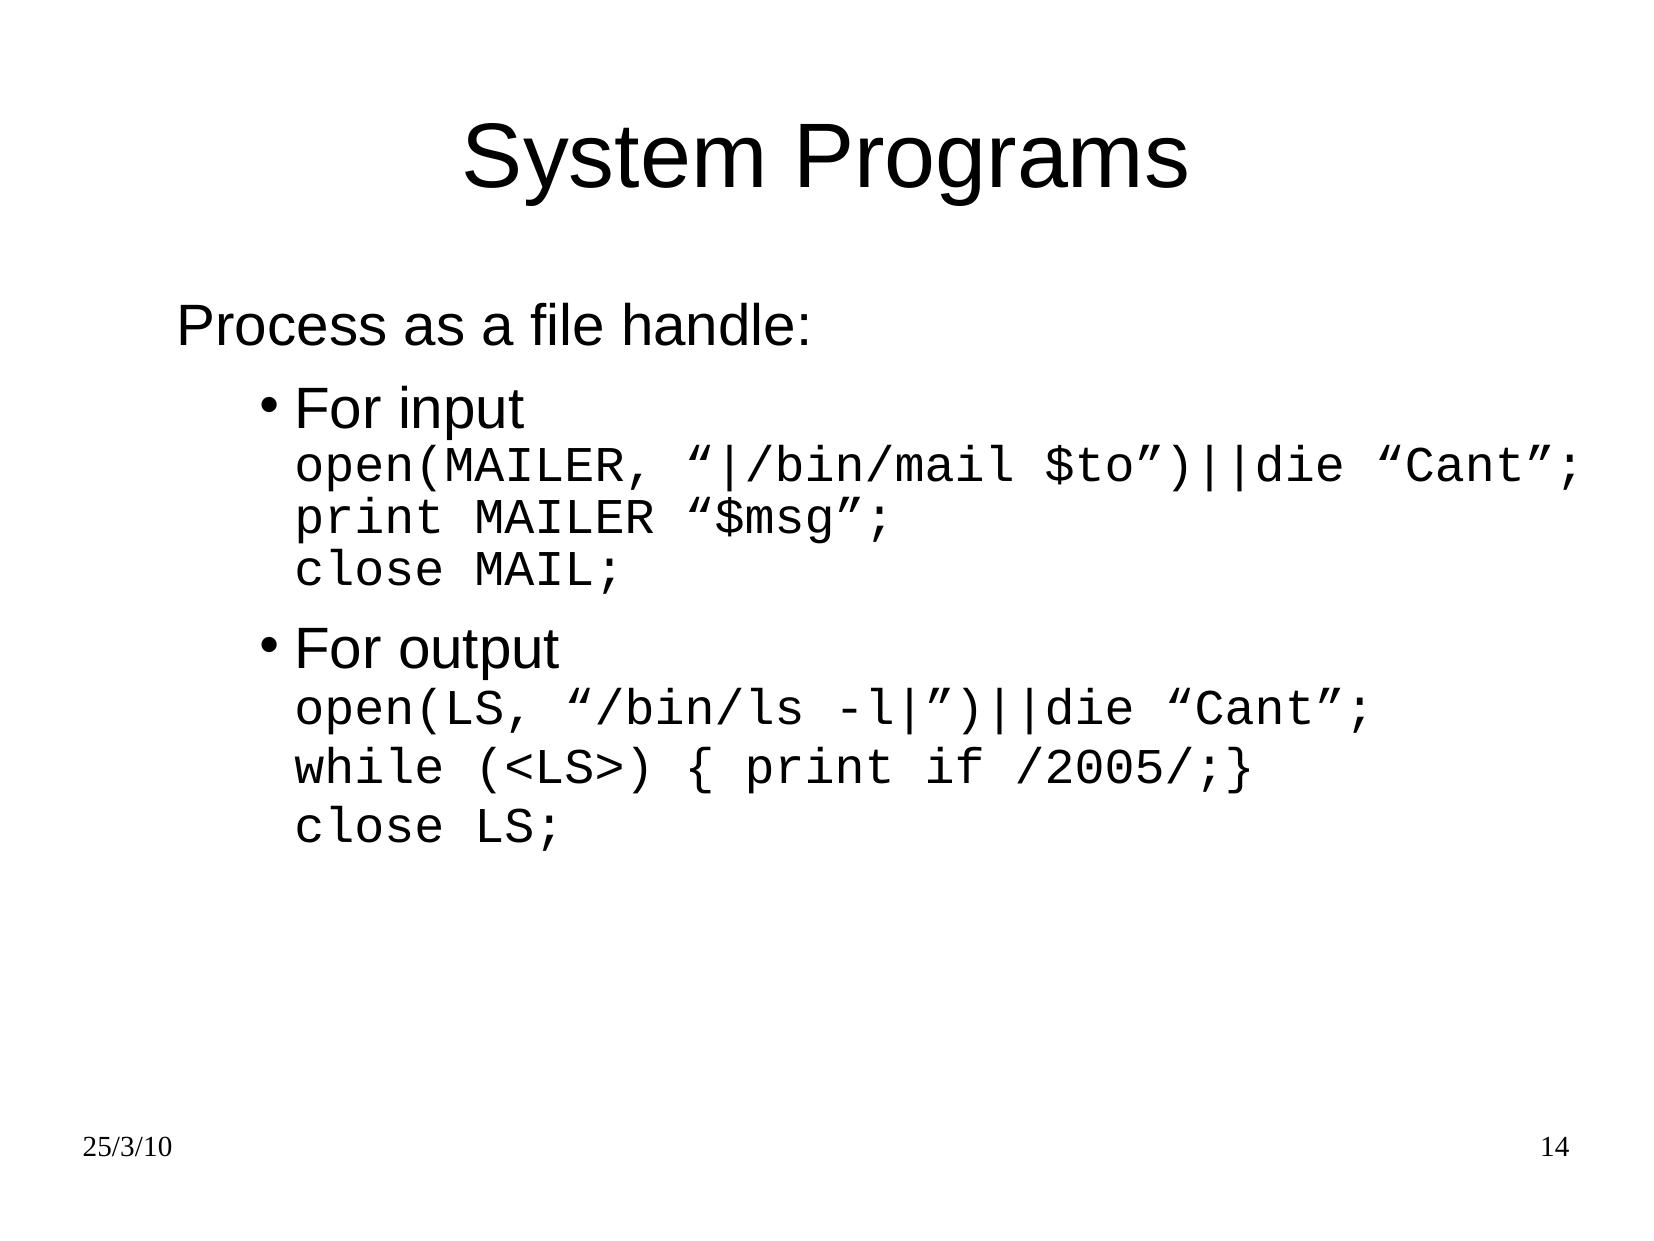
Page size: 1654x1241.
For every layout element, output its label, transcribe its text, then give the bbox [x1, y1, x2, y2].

list Process as a file handle: For input open(MAILER, “|/bin/mail $to”)||die “Cant”; print MAILER “$msg”; close MAIL; For output open(LS, “/bin/ls -l|”)||die “Cant”; while (<LS>) { print if /2005/;} close LS; [82, 290, 1613, 1094]
title System Programs [82, 56, 1571, 250]
